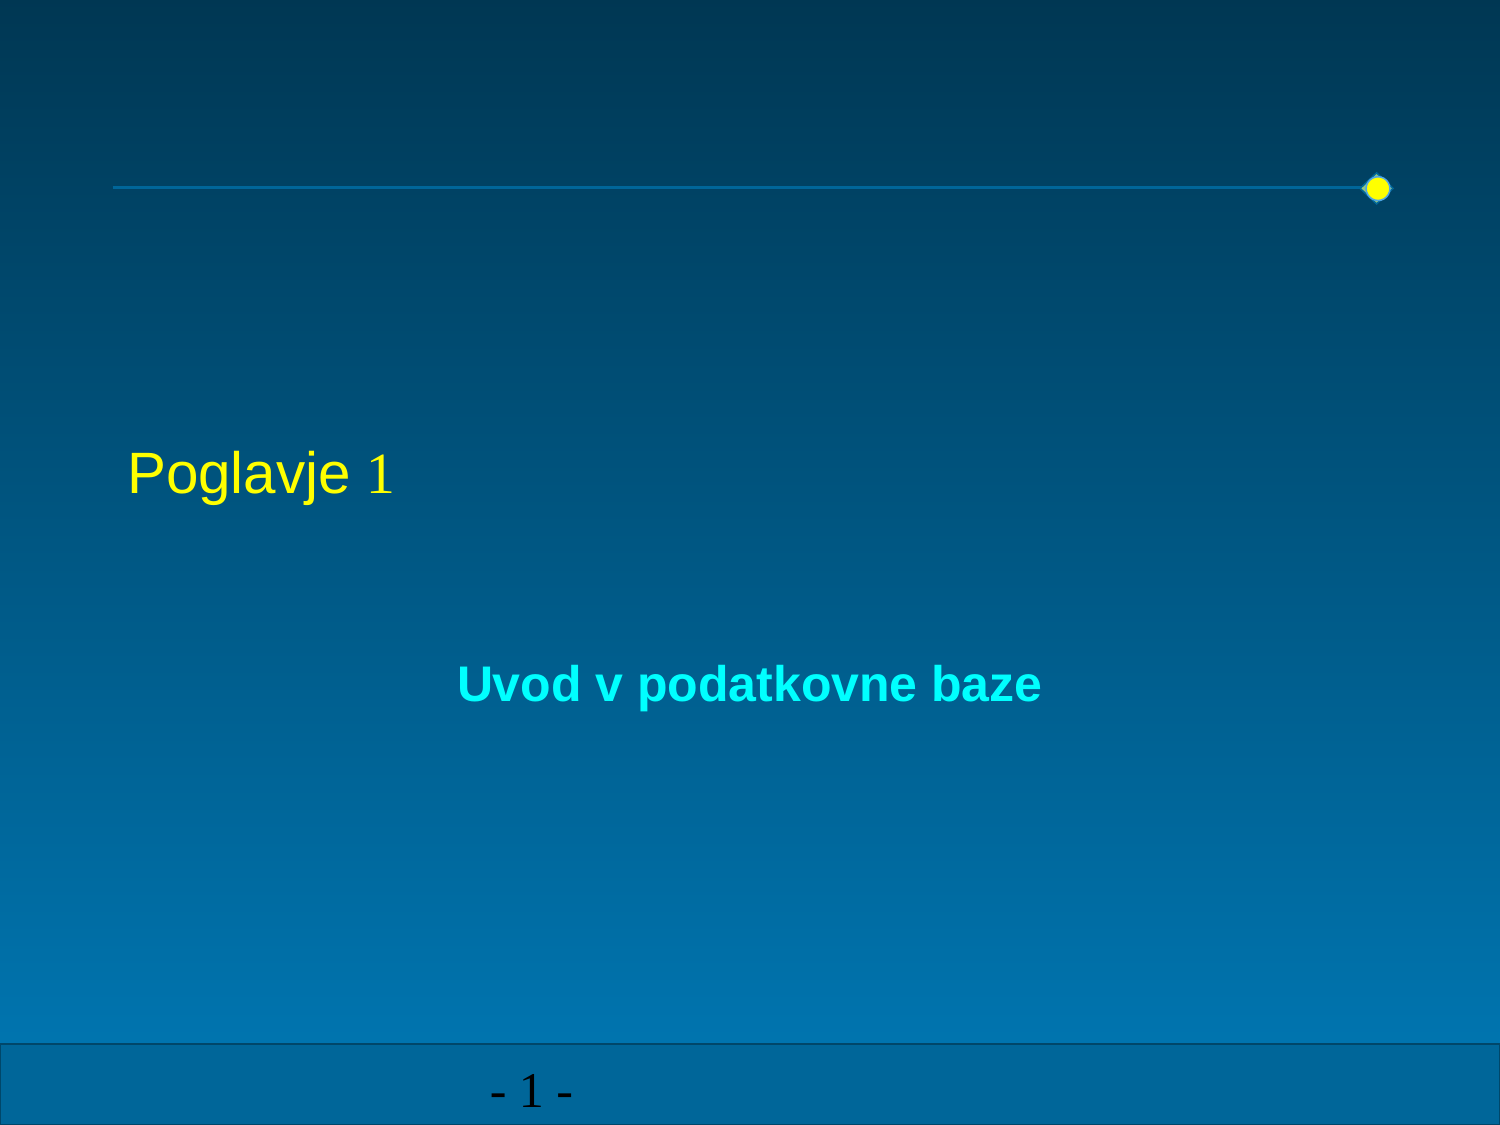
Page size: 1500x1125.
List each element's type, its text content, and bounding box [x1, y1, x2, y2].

title Poglavje 1 [112, 349, 1388, 591]
subtitle Uvod v podatkovne baze [225, 637, 1276, 926]
